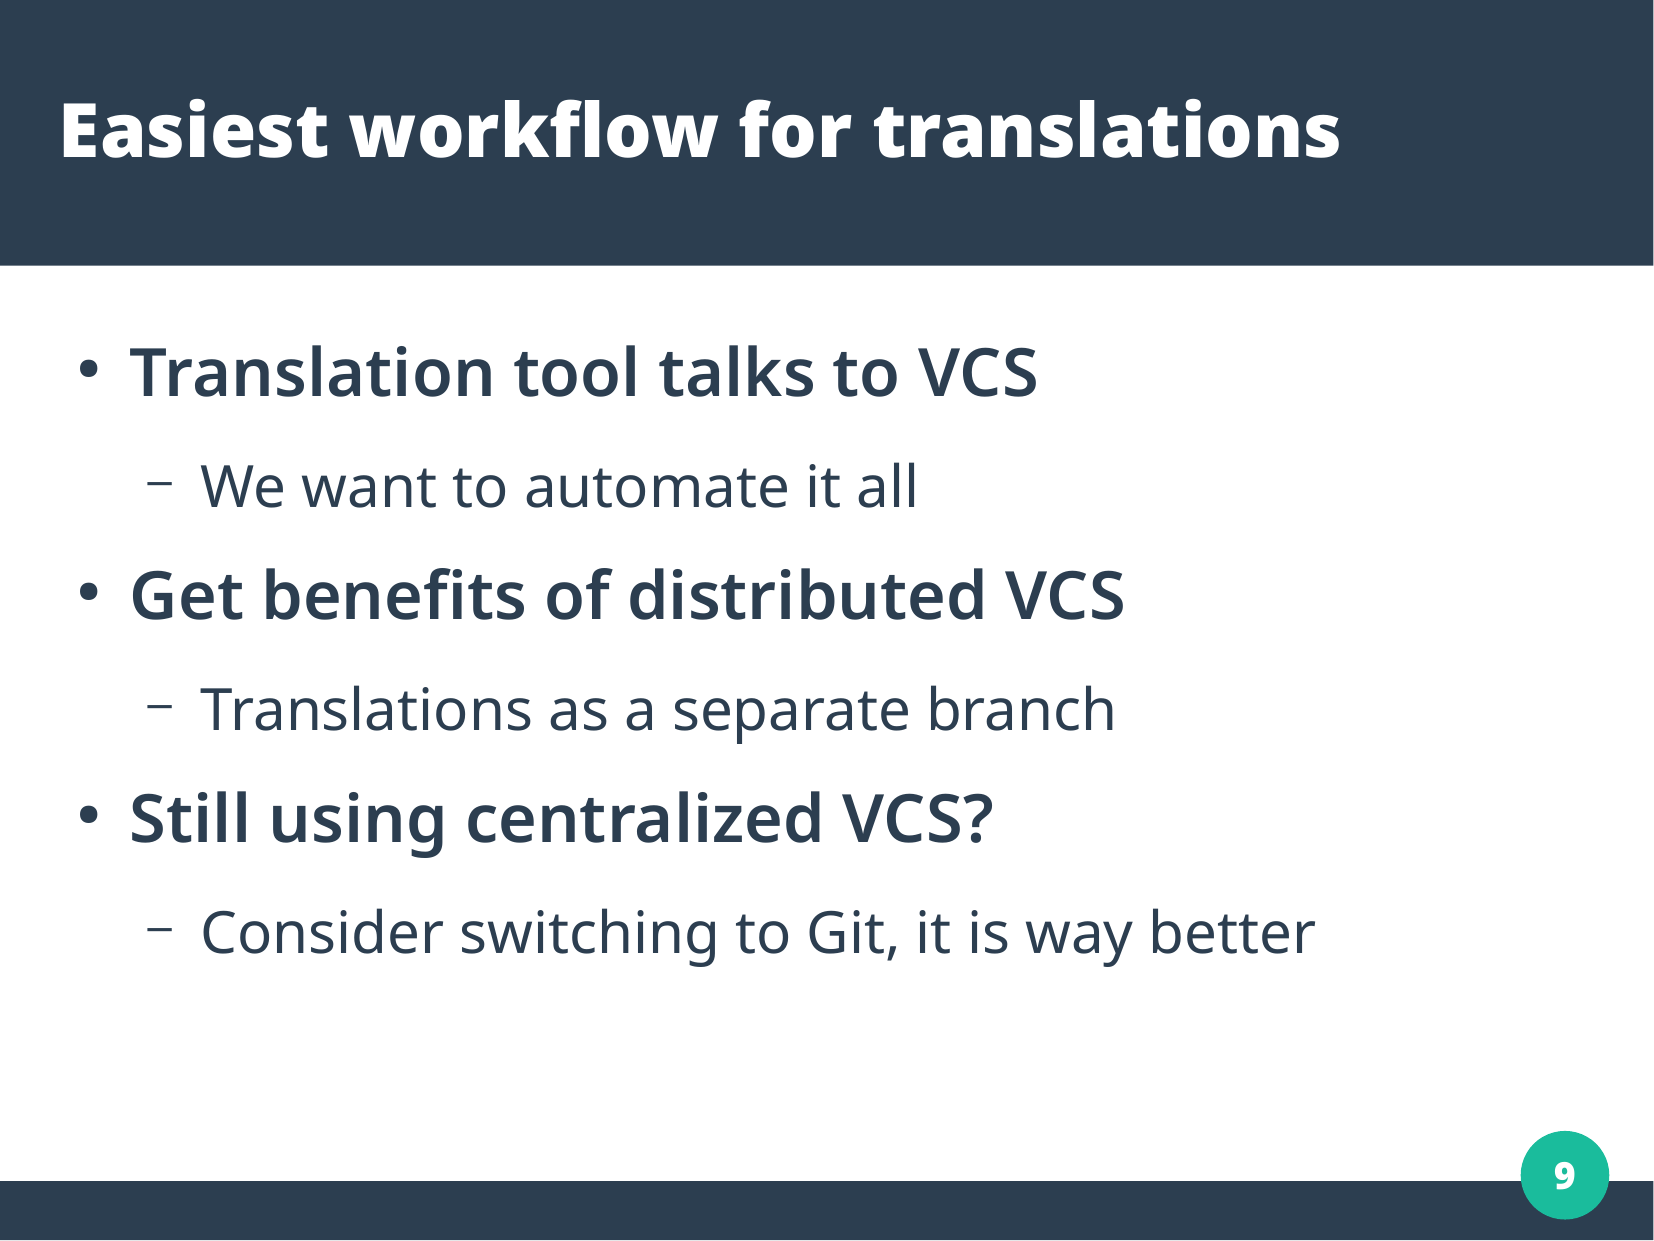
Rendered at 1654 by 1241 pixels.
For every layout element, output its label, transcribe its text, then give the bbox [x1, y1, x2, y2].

list Translation tool talks to VCS We want to automate it all Get benefits of distributed VCS Translations as a separate branch Still using centralized VCS? Consider switching to Git, it is way better [59, 324, 1595, 1152]
title Easiest workflow for translations [59, 49, 1595, 207]
